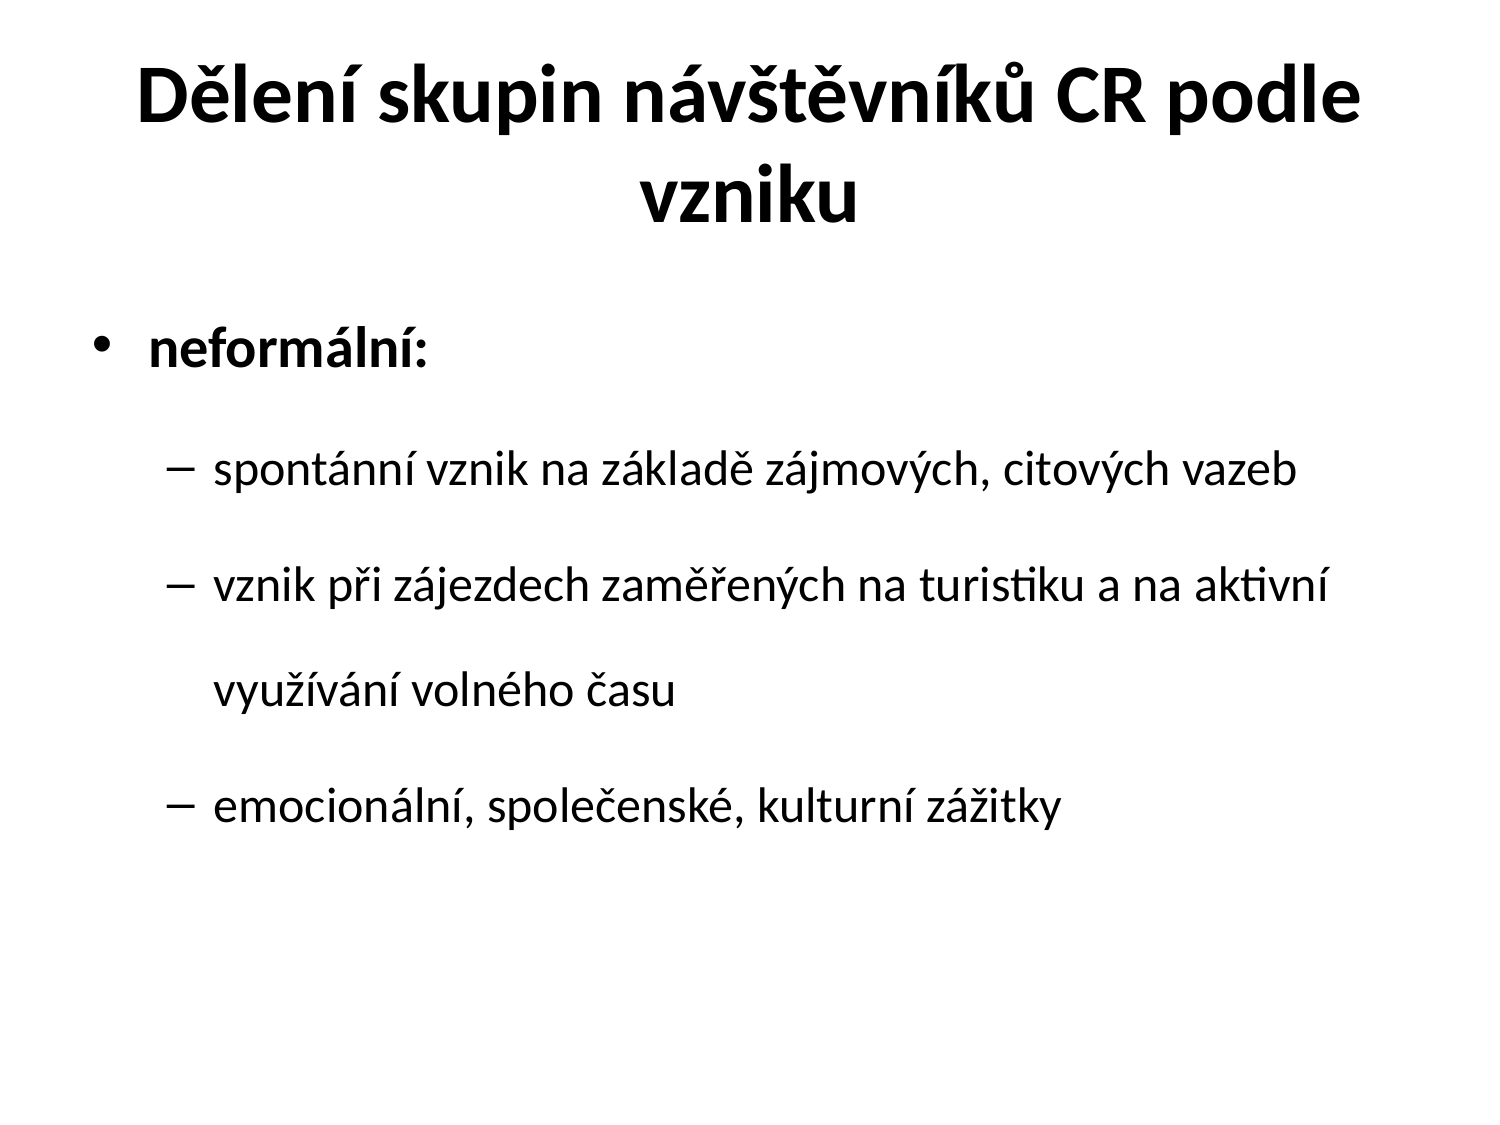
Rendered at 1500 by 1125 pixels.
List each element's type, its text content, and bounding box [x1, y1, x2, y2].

title Dělení skupin návštěvníků CR podle vzniku [75, 31, 1426, 247]
list neformální: spontánní vznik na základě zájmových, citových vazeb vznik při zájezdech zaměřených na turistiku a na aktivní využívání volného času emocionální, společenské, kulturní zážitky [76, 267, 1427, 1010]
